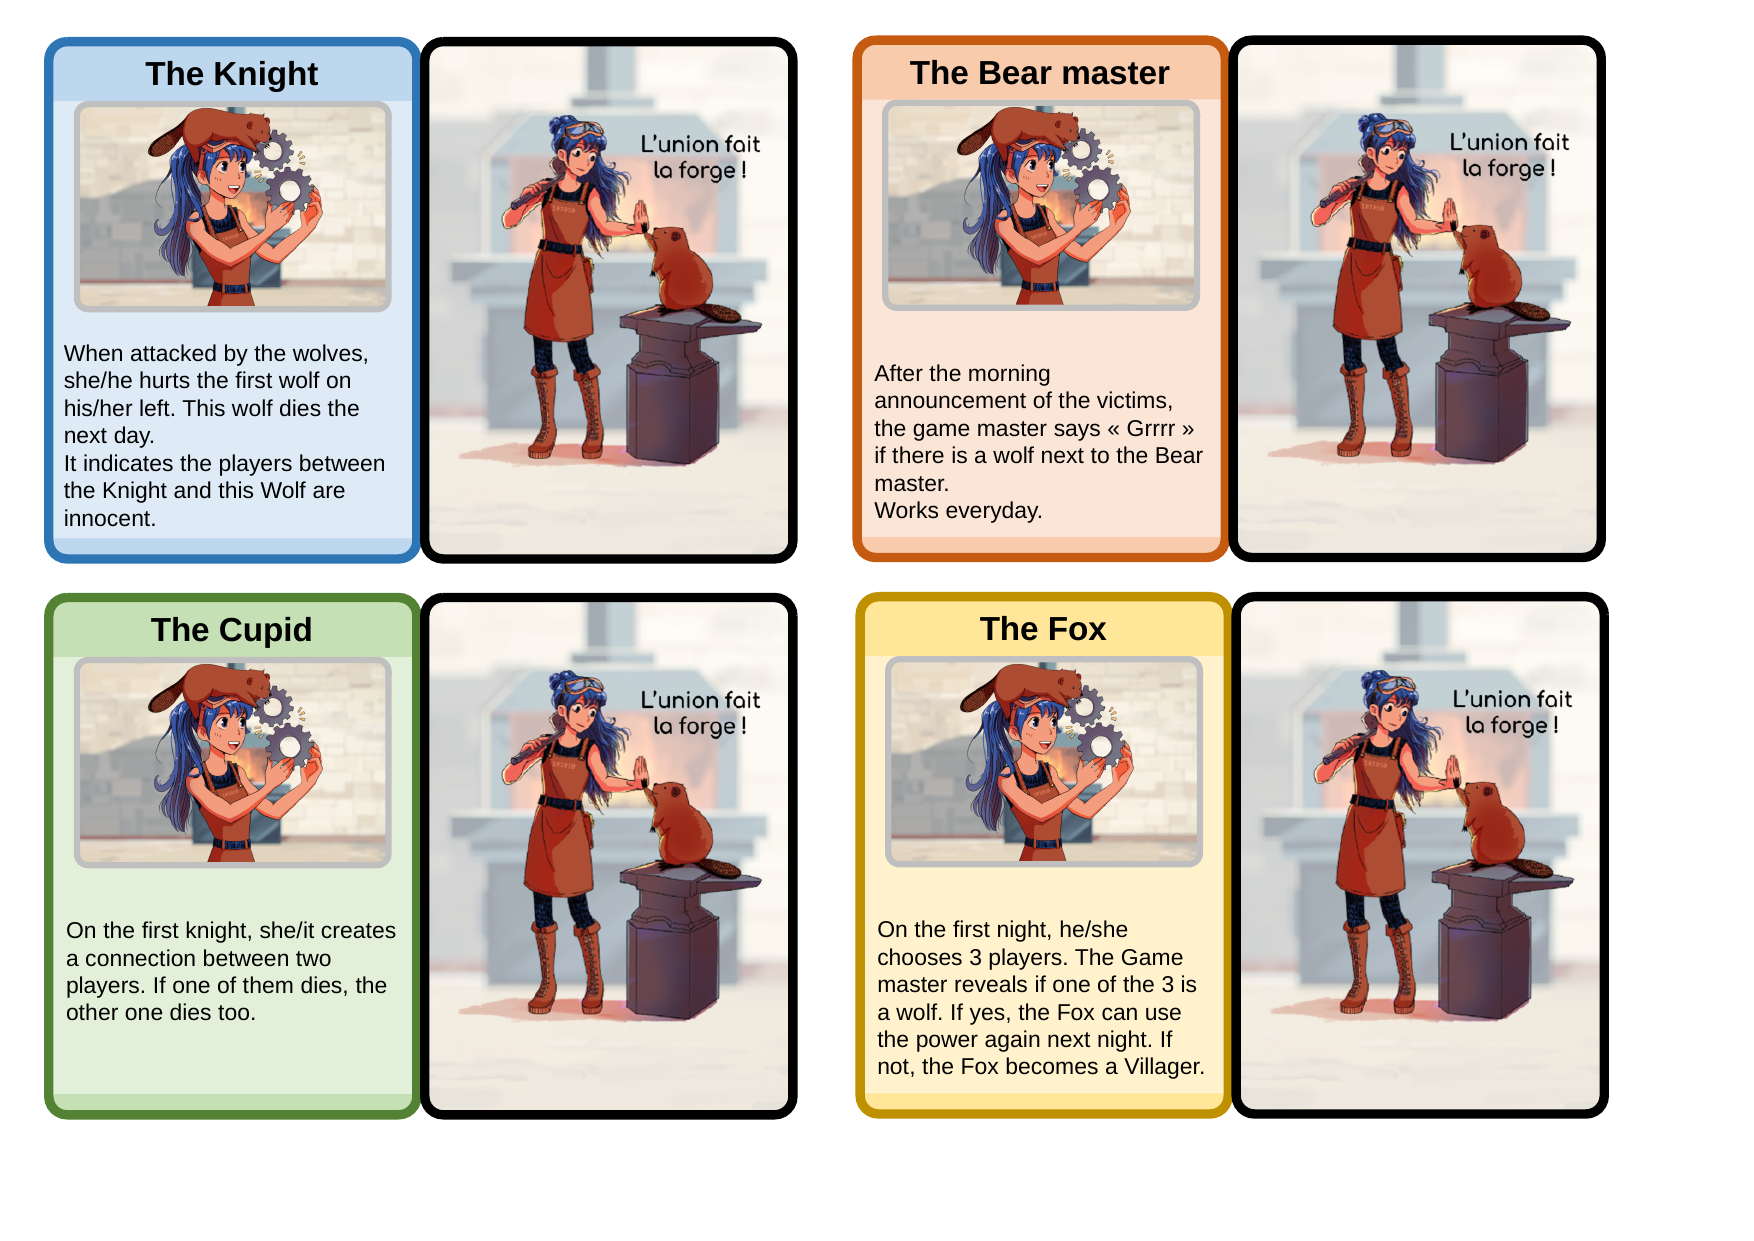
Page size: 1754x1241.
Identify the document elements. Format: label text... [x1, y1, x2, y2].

picture [889, 106, 1193, 304]
text_box The Cupid [54, 603, 412, 657]
text_box [865, 1088, 1223, 1109]
picture [892, 663, 1196, 861]
picture [430, 47, 788, 554]
picture [81, 664, 385, 862]
text_box [862, 100, 1220, 350]
picture [430, 603, 788, 1110]
picture [1238, 45, 1596, 552]
text_box [54, 657, 412, 908]
picture [81, 108, 385, 306]
text_box [54, 101, 412, 554]
text_box After the morning announcement of the victims, the game master says « Grrrr » if there is a wolf next to the Bear master. Works everyday. [859, 350, 1222, 531]
text_box The Knight [54, 47, 412, 101]
text_box When attacked by the wolves, she/he hurts the first wolf on his/her left. This wolf dies the next day. It indicates the players between the Knight and this Wolf are innocent. [48, 331, 411, 539]
text_box The Fox [865, 602, 1223, 657]
text_box On the first night, he/she chooses 3 players. The Game master reveals if one of the 3 is a wolf. If yes, the Fox can use the power again next night. If not, the Fox becomes a Villager. [862, 907, 1225, 1088]
text_box The Bear master [862, 45, 1220, 100]
text_box [862, 531, 1220, 552]
text_box [54, 1089, 412, 1110]
text_box [865, 656, 1223, 907]
picture [1241, 602, 1599, 1109]
text_box On the first knight, she/it creates a connection between two players. If one of them dies, the other one dies too. [50, 908, 414, 1089]
